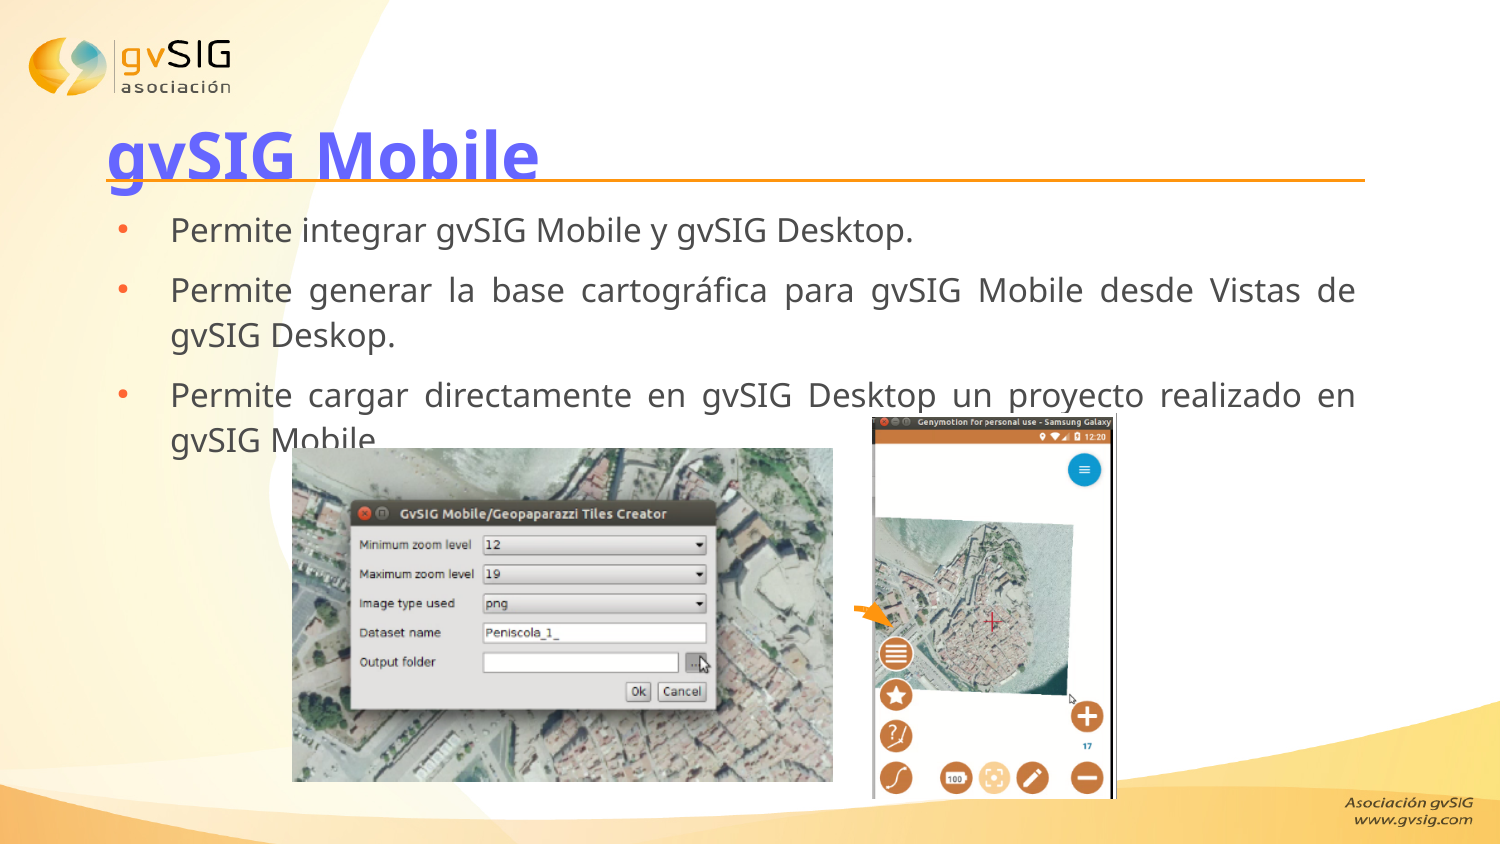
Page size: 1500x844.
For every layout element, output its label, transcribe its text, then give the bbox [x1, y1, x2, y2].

picture [0, 0, 1500, 844]
title gvSIG Mobile [106, 115, 1457, 193]
list Permite integrar gvSIG Mobile y gvSIG Desktop. Permite generar la base cartográfica para gvSIG Mobile desde Vistas de gvSIG Deskop. Permite cargar directamente en gvSIG Desktop un proyecto realizado en gvSIG Mobile. [99, 129, 1359, 770]
